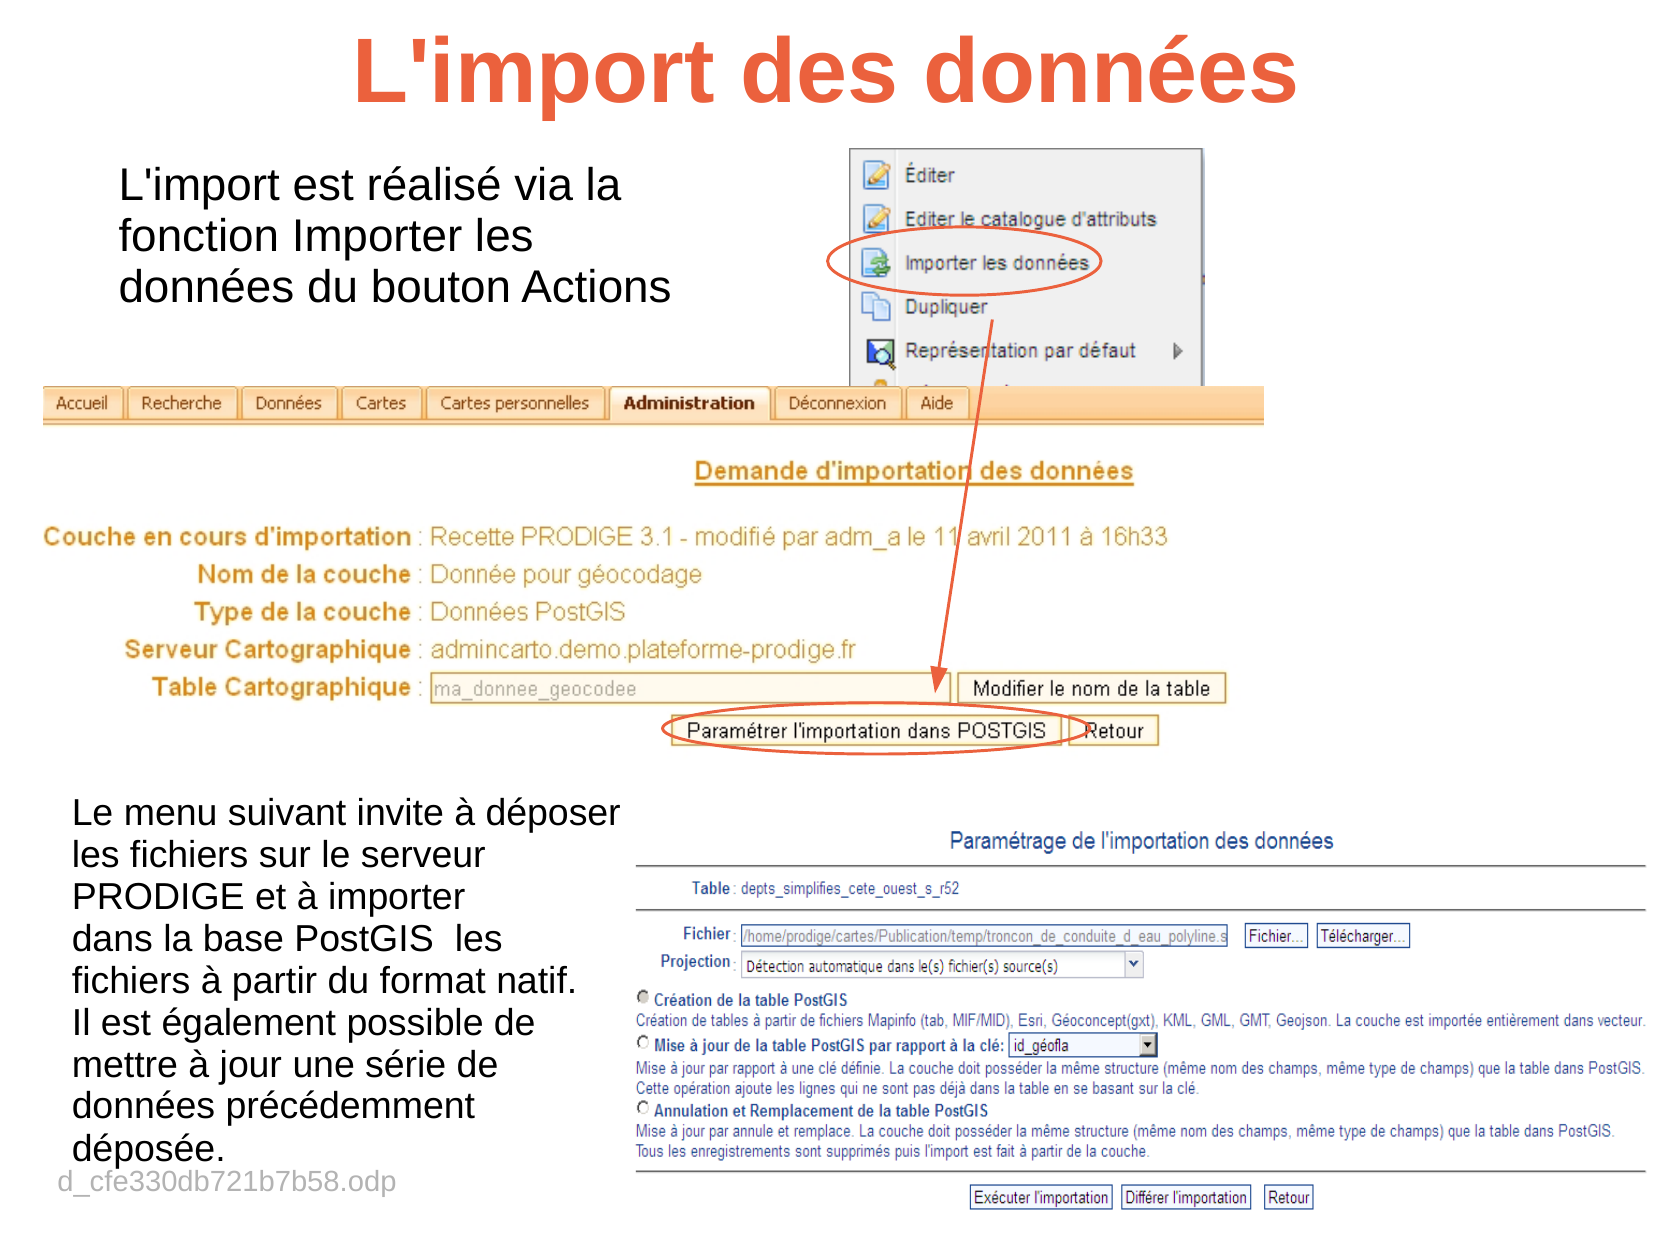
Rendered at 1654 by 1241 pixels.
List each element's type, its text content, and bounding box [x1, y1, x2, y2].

picture [43, 148, 1264, 779]
title L'import des données [82, 0, 1571, 167]
list L'import est réalisé via la fonction Importer les données du bouton Actions [47, 158, 692, 386]
picture [623, 825, 1654, 1221]
picture [849, 229, 1099, 293]
text_box Le menu suivant invite à déposer les fichiers sur le serveur PRODIGE et à importer dans la base PostGIS les fichiers à partir du format natif. Il est également possible de mettre à jour une série de données précédemment déposée. [57, 783, 638, 1177]
list L'import est réalisé via la fonction Importer les données du bouton Actions [47, 779, 692, 963]
